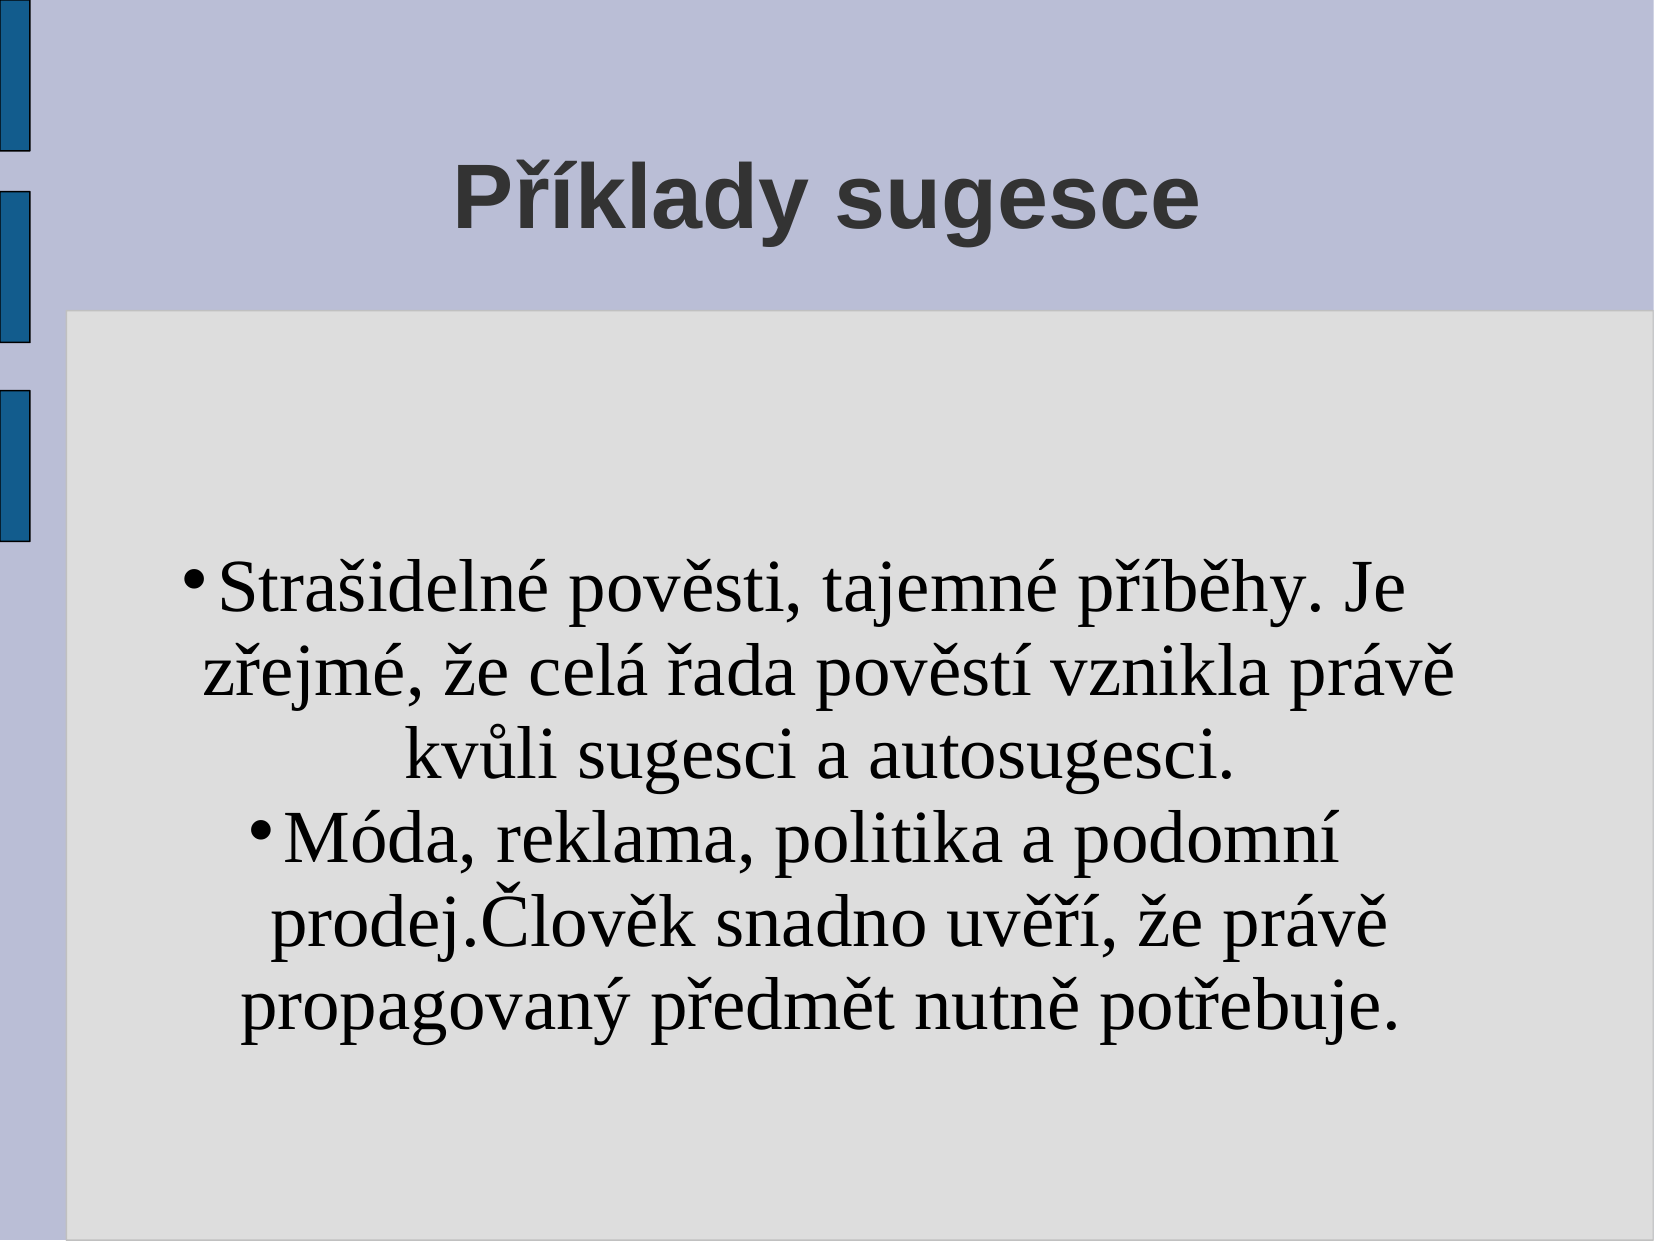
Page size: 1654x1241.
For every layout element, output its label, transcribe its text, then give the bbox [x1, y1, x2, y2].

title Příklady sugesce [121, 91, 1534, 299]
subtitle Strašidelné pověsti, tajemné příběhy. Je zřejmé, že celá řada pověstí vznikla právě kvůli sugesci a autosugesci. Móda, reklama, politika a podomní prodej.Člověk snadno uvěří, že právě propagovaný předmět nutně potřebuje. [88, 295, 1501, 1241]
